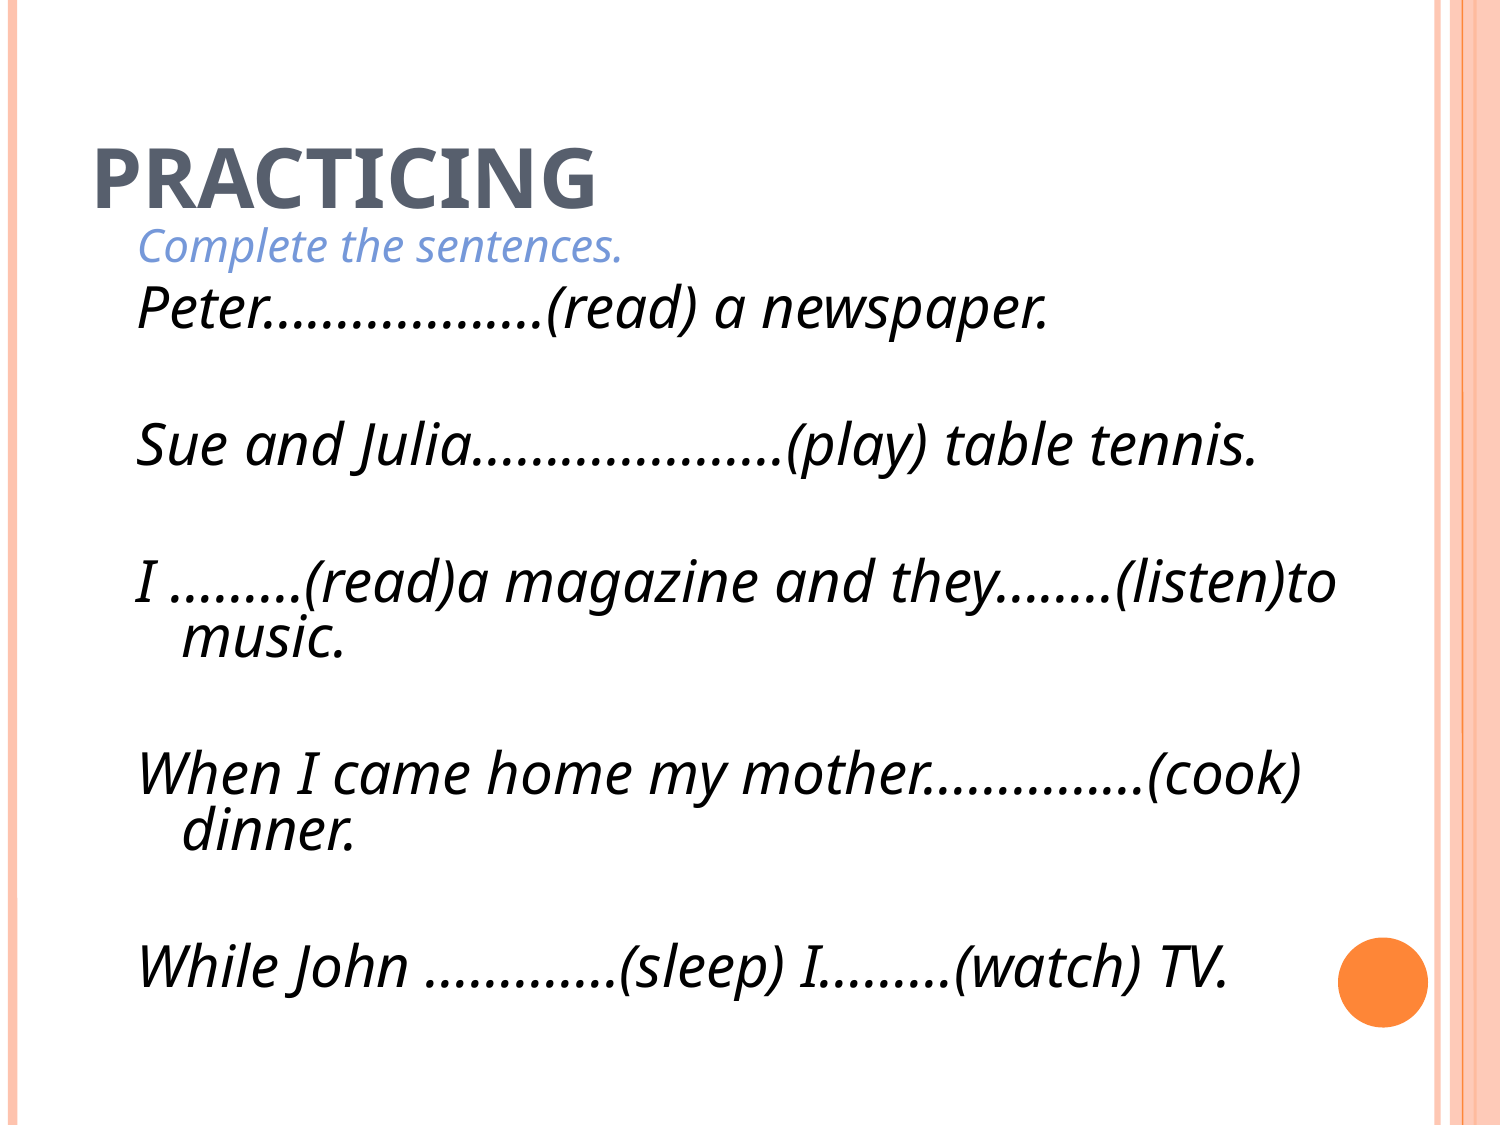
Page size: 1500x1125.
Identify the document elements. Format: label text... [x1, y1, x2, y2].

list Complete the sentences. Peter……………....(read) a newspaper. Sue and Julia………………...(play) table tennis. I ………(read)a magazine and they……..(listen)to music. When I came home my mother……………(cook) dinner. While John ………….(sleep) I………(watch) TV. [76, 219, 1437, 1083]
title PRACTICING [75, 45, 1300, 233]
